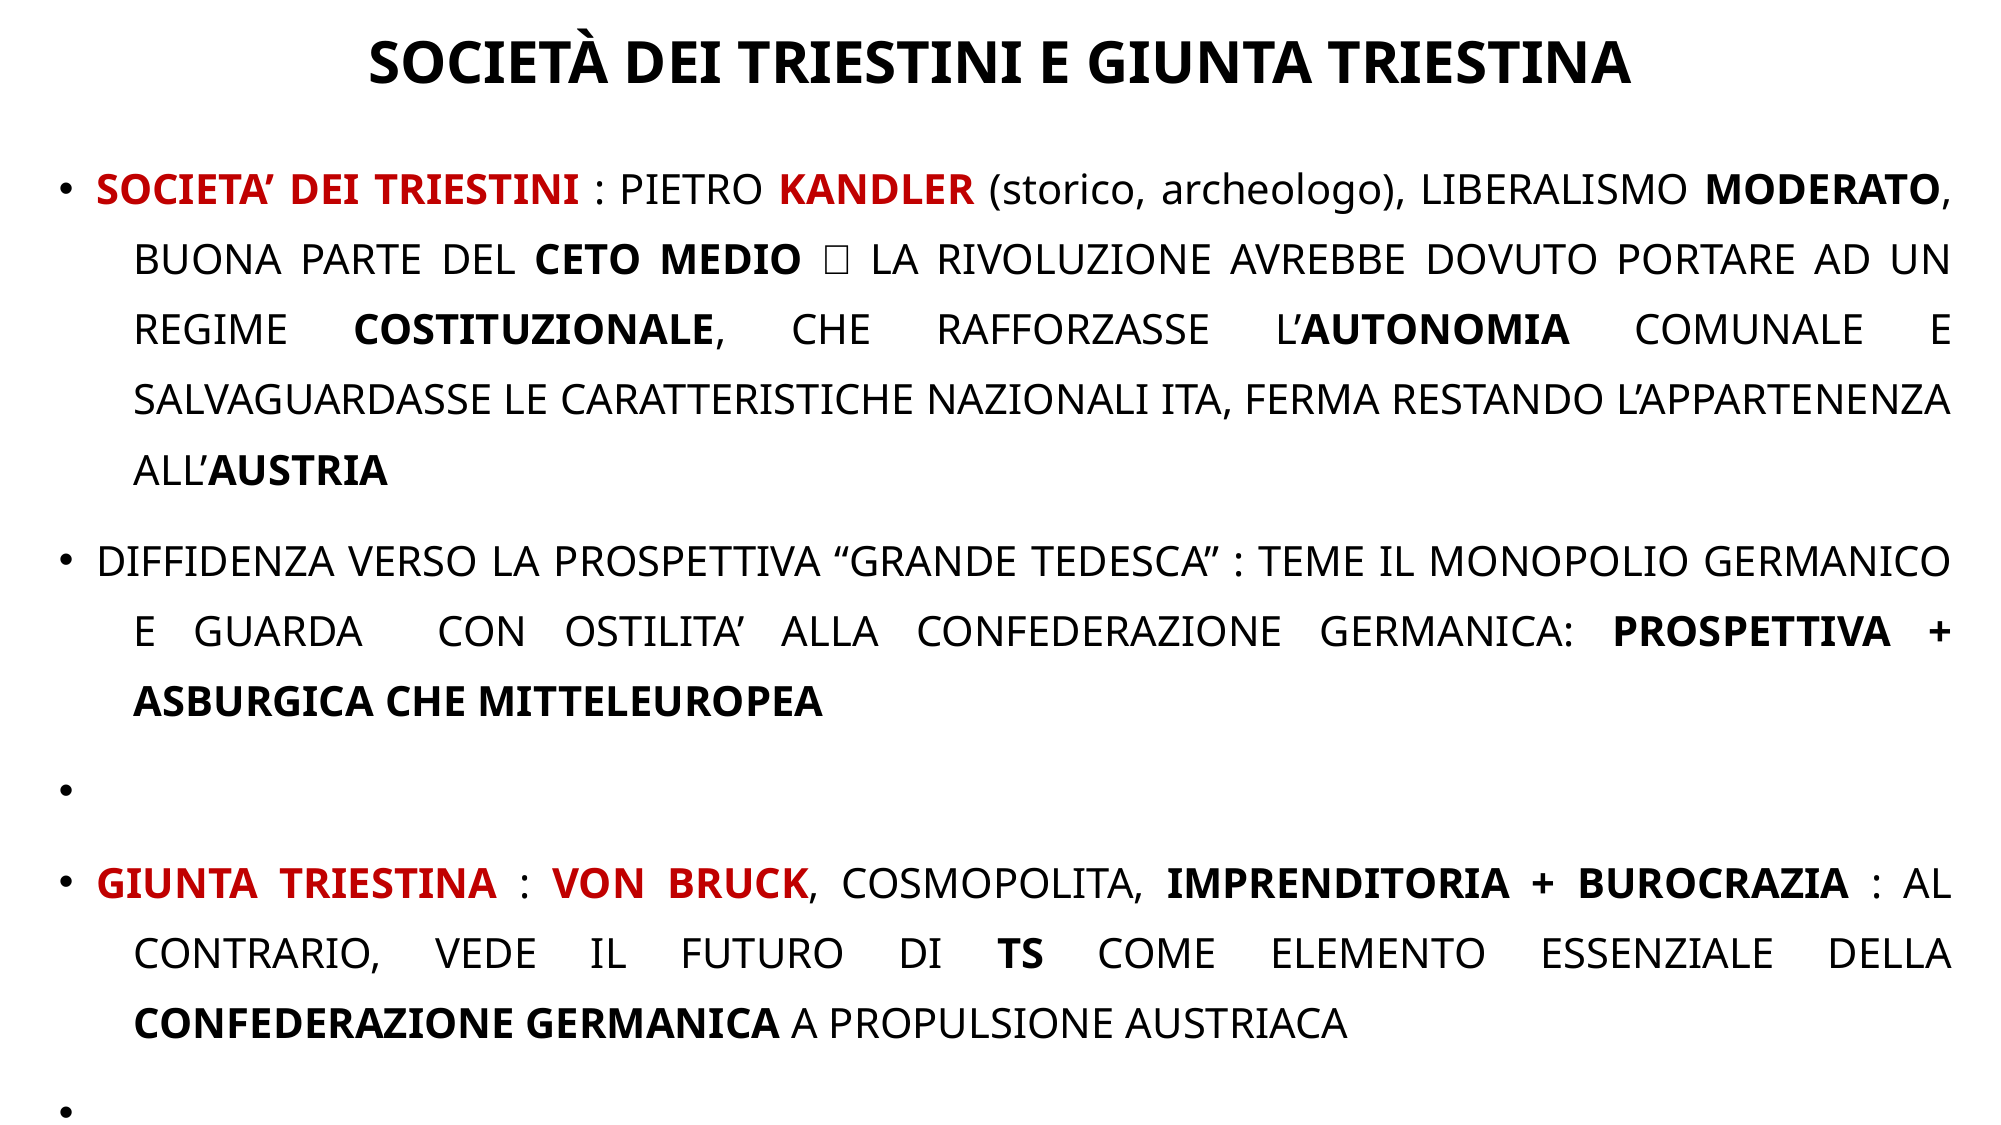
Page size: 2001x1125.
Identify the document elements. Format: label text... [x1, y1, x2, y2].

title SOCIETÀ DEI TRIESTINI E GIUNTA TRIESTINA [137, 17, 1863, 112]
list SOCIETA’ DEI TRIESTINI : PIETRO KANDLER (storico, archeologo), LIBERALISMO MODERATO, BUONA PARTE DEL CETO MEDIO  LA RIVOLUZIONE AVREBBE DOVUTO PORTARE AD UN REGIME COSTITUZIONALE, CHE RAFFORZASSE L’AUTONOMIA COMUNALE E SALVAGUARDASSE LE CARATTERISTICHE NAZIONALI ITA, FERMA RESTANDO L’APPARTENENZA ALL’AUSTRIA DIFFIDENZA VERSO LA PROSPETTIVA “GRANDE TEDESCA” : TEME IL MONOPOLIO GERMANICO E GUARDA CON OSTILITA’ ALLA CONFEDERAZIONE GERMANICA: PROSPETTIVA + ASBURGICA CHE MITTELEUROPEA GIUNTA TRIESTINA : VON BRUCK, COSMOPOLITA, IMPRENDITORIA + BUROCRAZIA : AL CONTRARIO, VEDE IL FUTURO DI TS COME ELEMENTO ESSENZIALE DELLA CONFEDERAZIONE GERMANICA A PROPULSIONE AUSTRIACA [43, 135, 1968, 1084]
